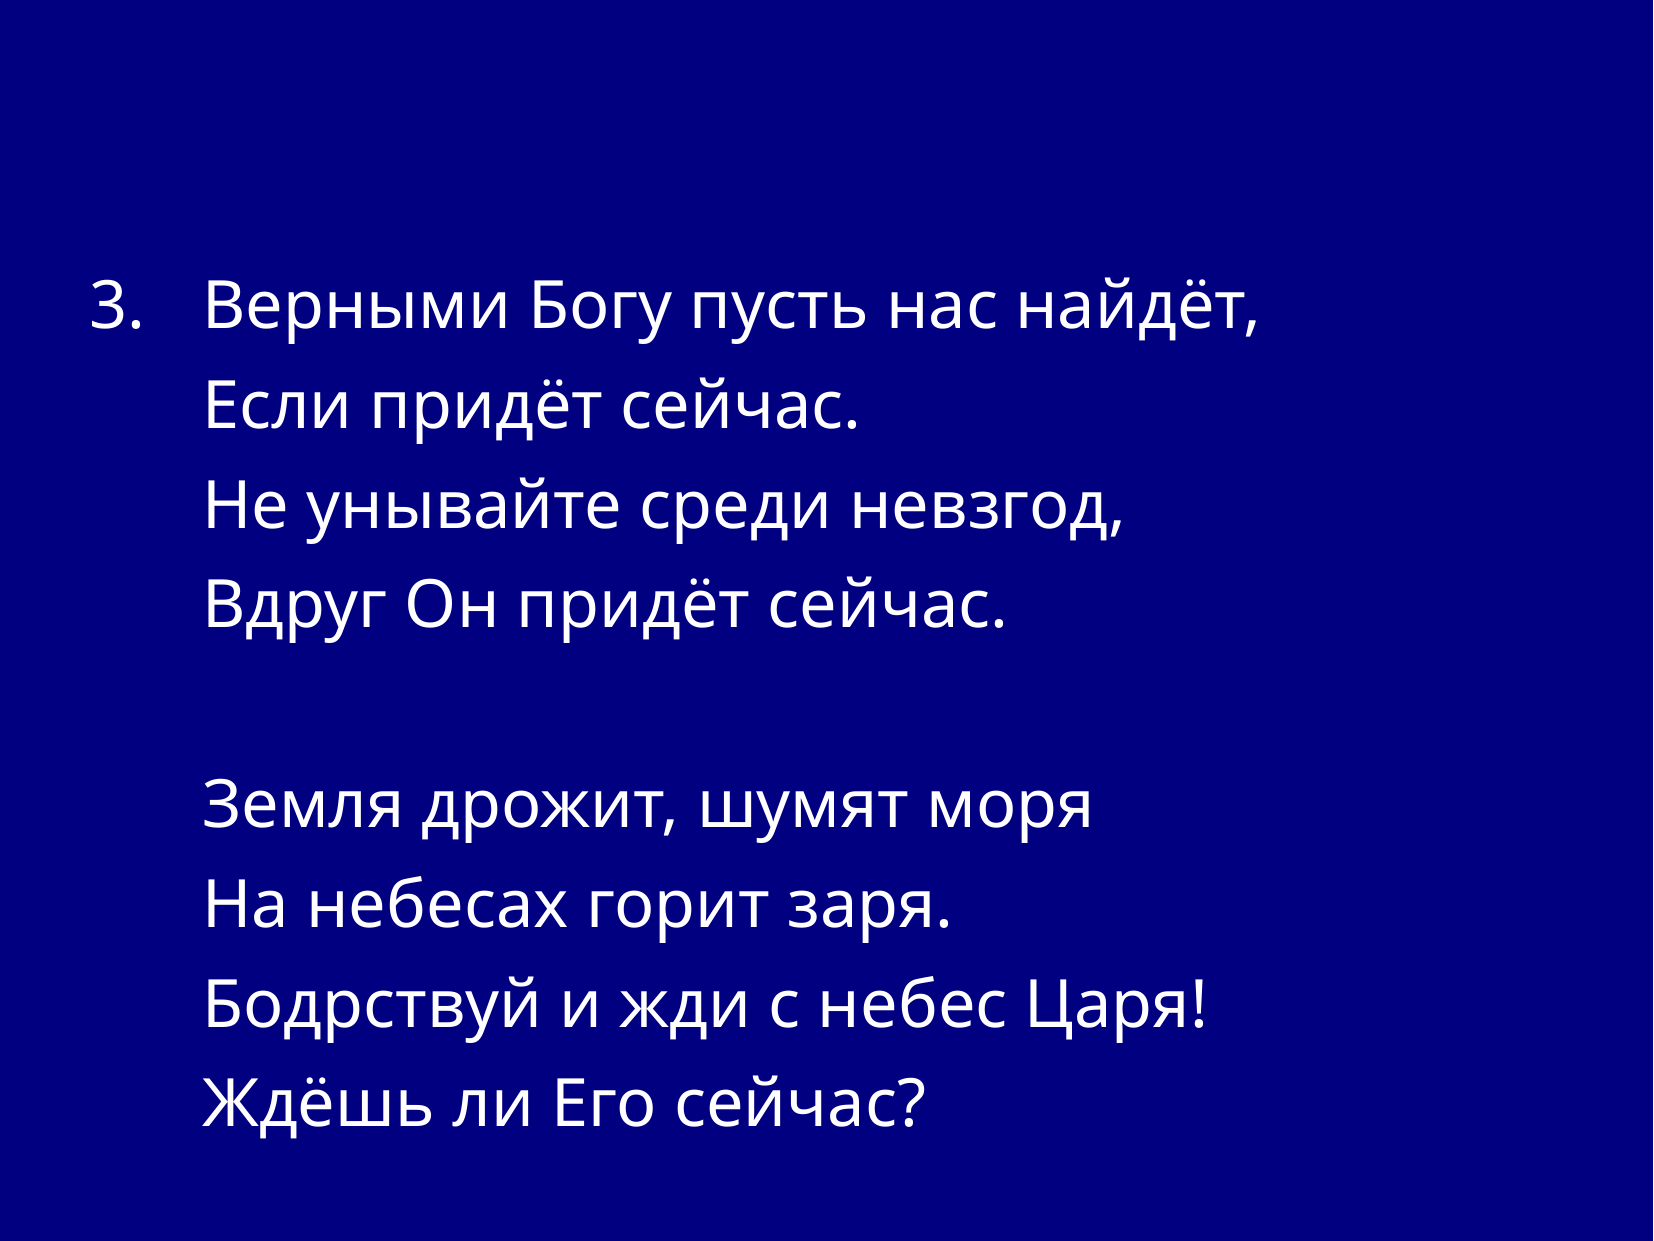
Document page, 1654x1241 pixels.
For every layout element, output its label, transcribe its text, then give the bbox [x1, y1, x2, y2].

text_box 3. Верными Богу пусть нас найдёт, Если придёт сейчас. Не унывайте среди невзгод, Вдруг Он придёт сейчас. Земля дрожит, шумят моря На небесах горит заря. Бодрствуй и жди с небес Царя! Ждёшь ли Его сейчас? [75, 150, 1576, 1163]
